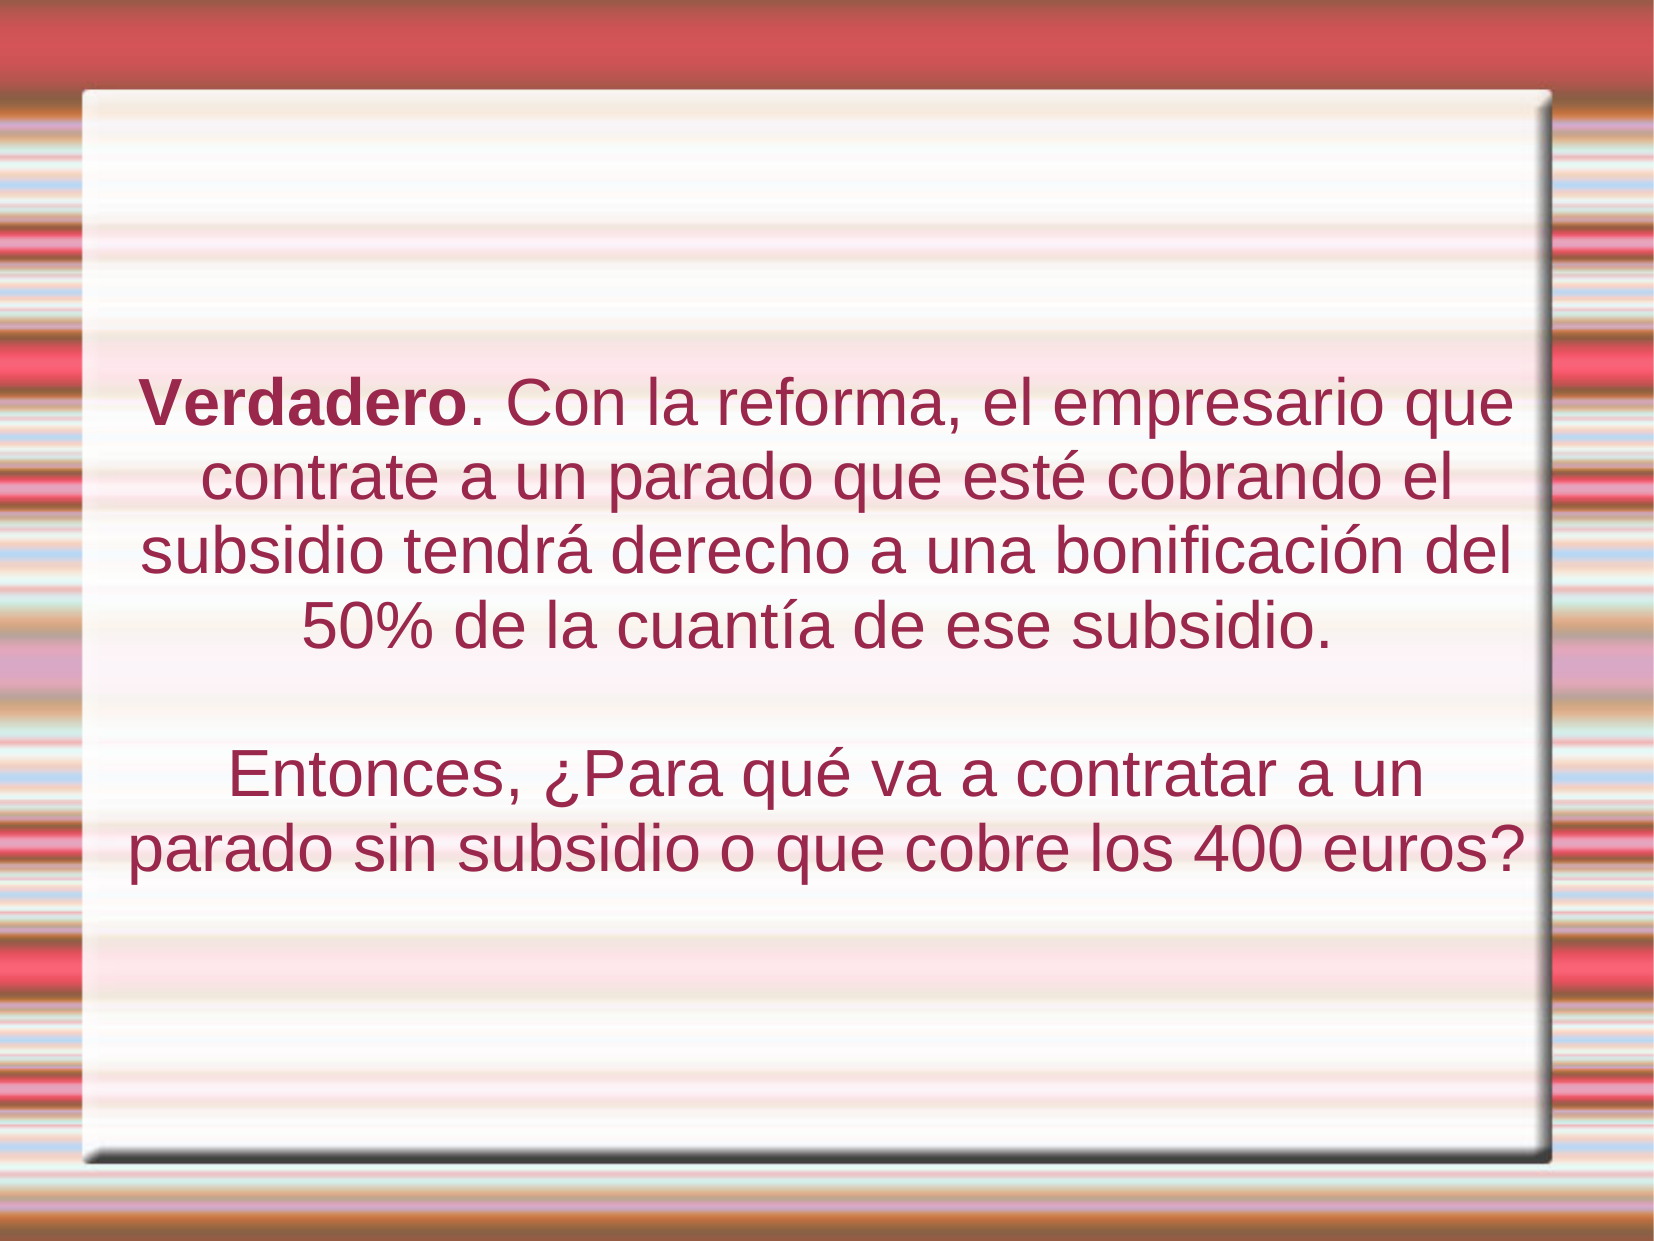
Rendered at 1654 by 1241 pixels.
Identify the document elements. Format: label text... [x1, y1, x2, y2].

picture [0, 0, 1654, 1241]
text_box Verdadero. Con la reforma, el empresario que contrate a un parado que esté cobrando el subsidio tendrá derecho a una bonificación del 50% de la cuantía de ese subsidio. Entonces, ¿Para qué va a contratar a un parado sin subsidio o que cobre los 400 euros? [121, 114, 1534, 1133]
